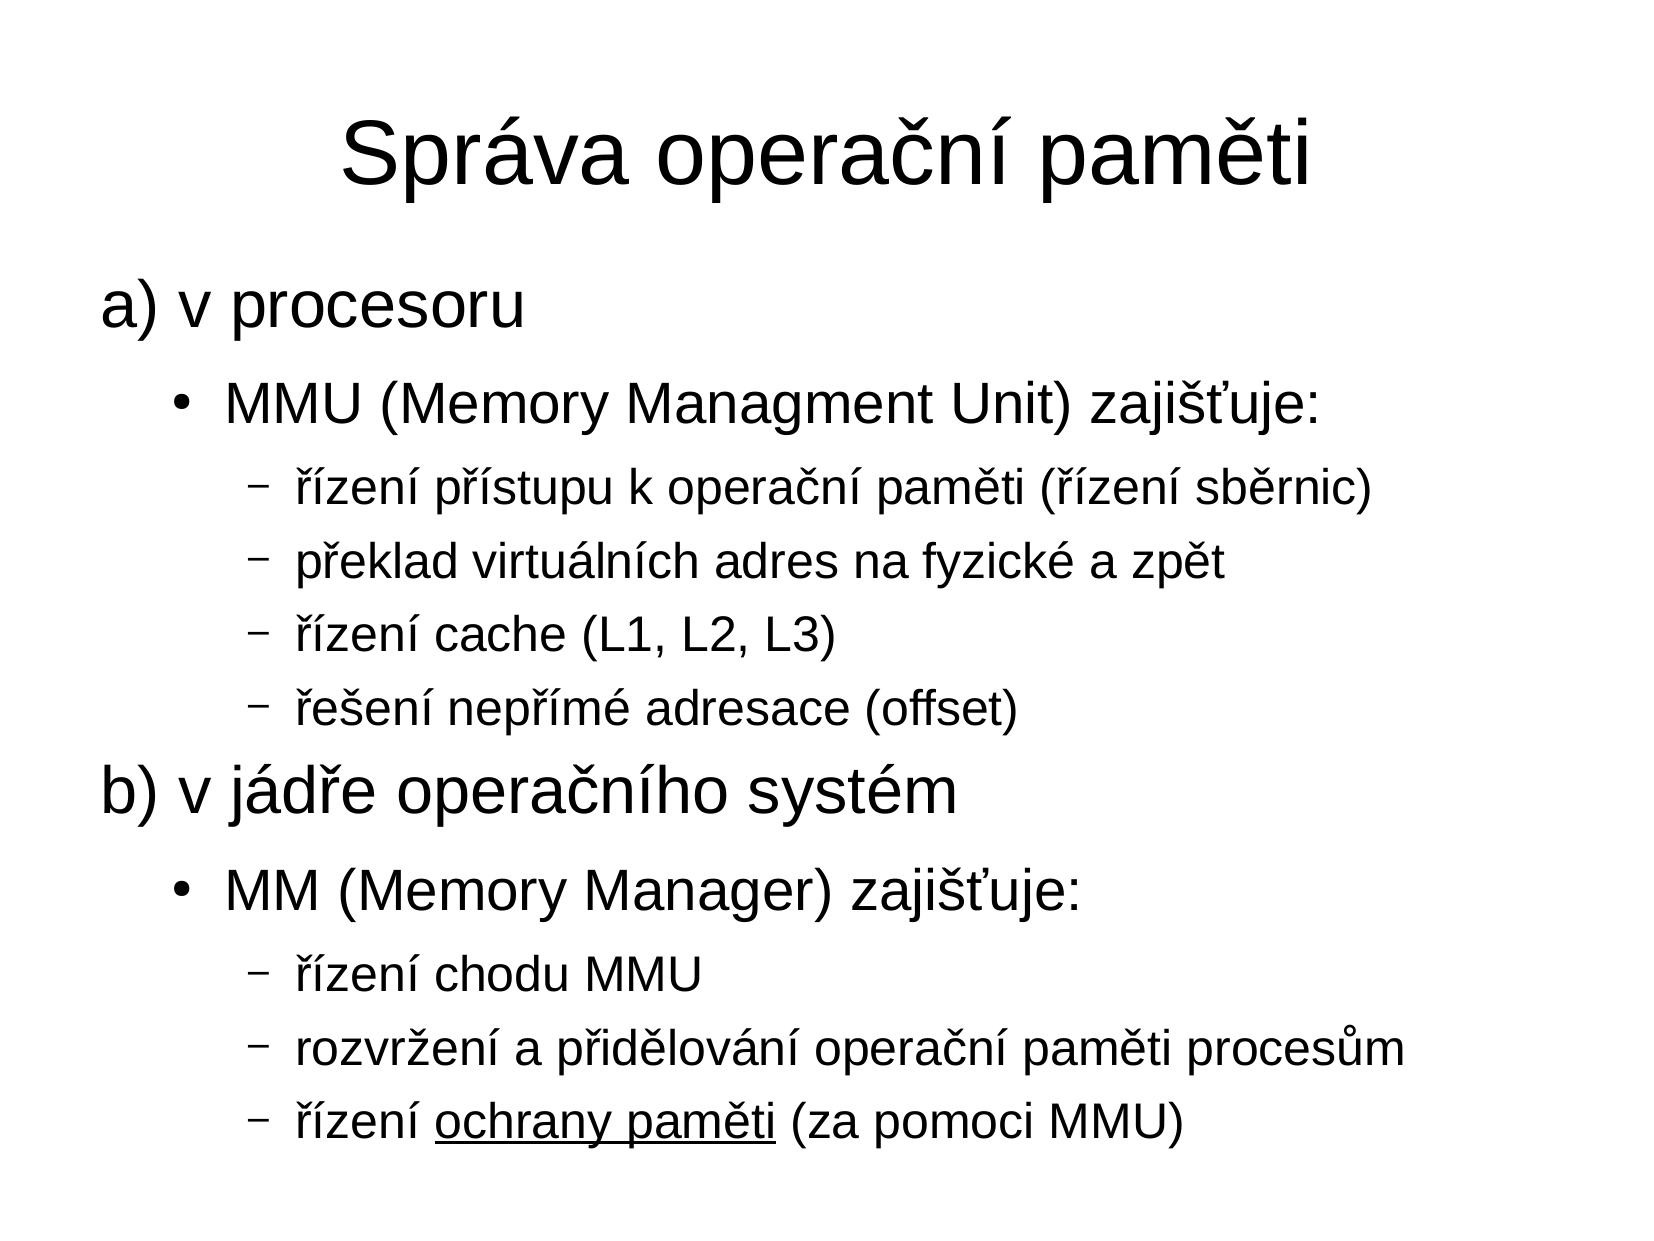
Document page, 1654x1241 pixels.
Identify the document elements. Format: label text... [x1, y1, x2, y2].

title Správa operační paměti [82, 56, 1571, 250]
list v procesoru MMU (Memory Managment Unit) zajišťuje: řízení přístupu k operační paměti (řízení sběrnic) překlad virtuálních adres na fyzické a zpět řízení cache (L1, L2, L3) řešení nepřímé adresace (offset) v jádře operačního systém MM (Memory Manager) zajišťuje: řízení chodu MMU rozvržení a přidělování operační paměti procesům řízení ochrany paměti (za pomoci MMU) [82, 266, 1571, 1161]
